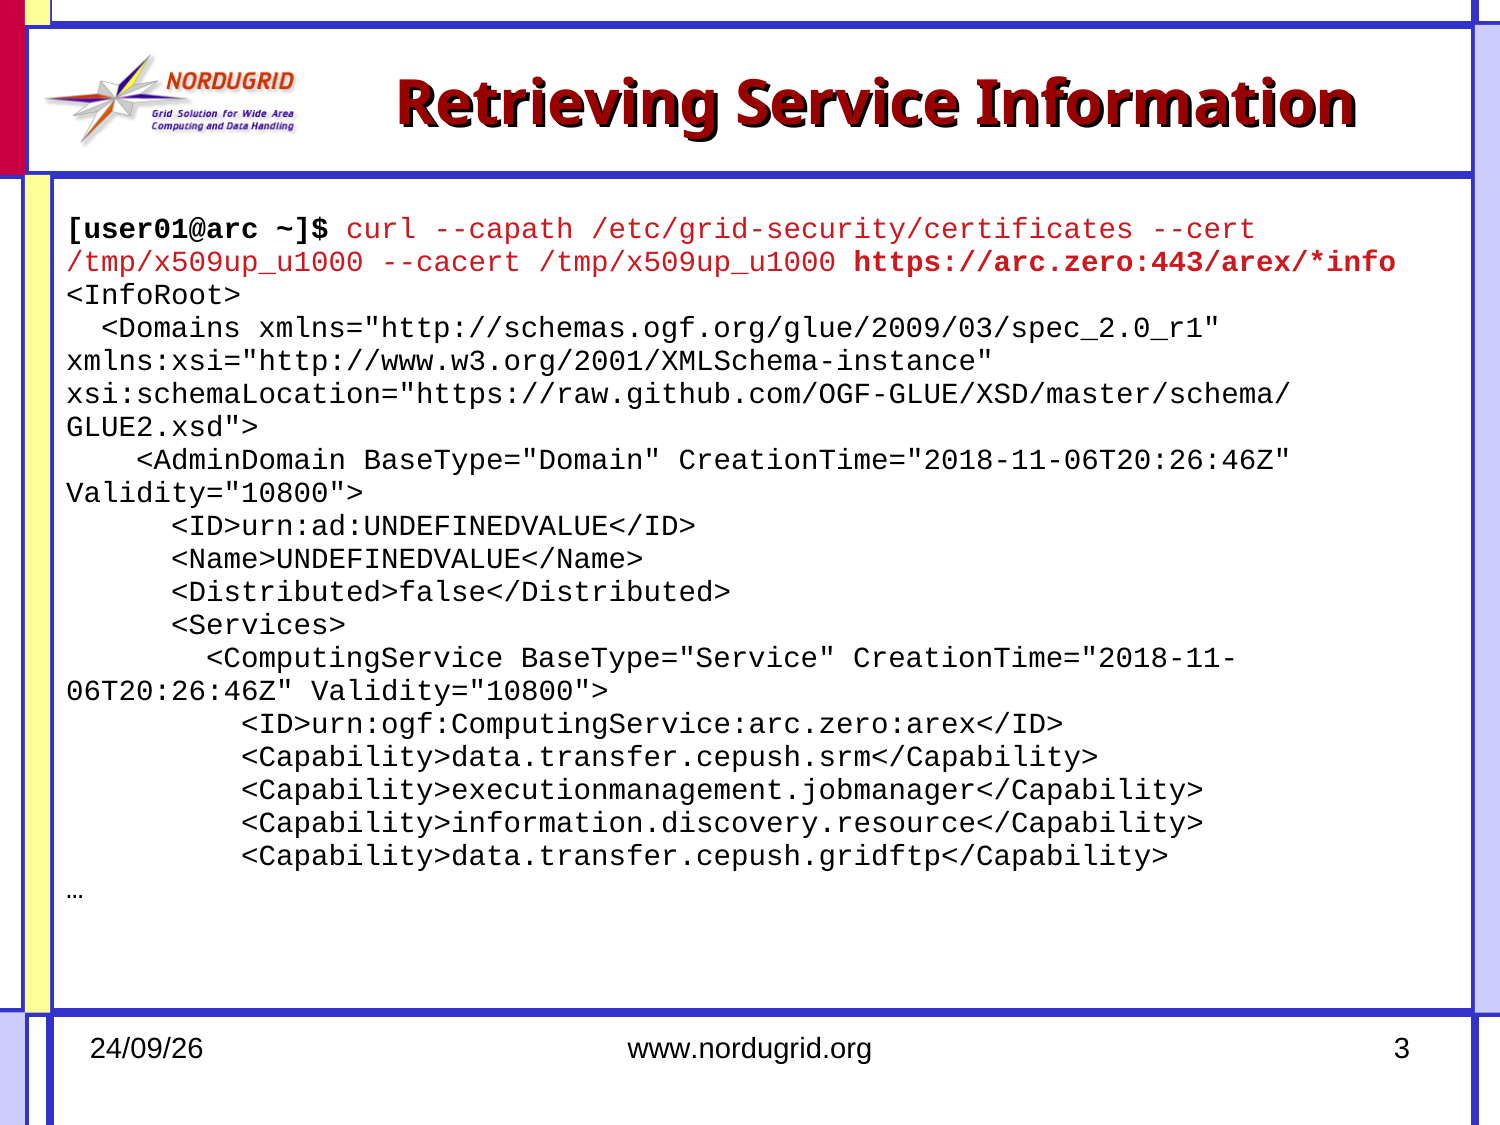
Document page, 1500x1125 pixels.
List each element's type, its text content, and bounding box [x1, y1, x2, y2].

picture [40, 49, 301, 148]
text_box [user01@arc ~]$ curl --capath /etc/grid-security/certificates --cert /tmp/x509up_u1000 --cacert /tmp/x509up_u1000 https://arc.zero:443/arex/*info <InfoRoot> <Domains xmlns="http://schemas.ogf.org/glue/2009/03/spec_2.0_r1" xmlns:xsi="http://www.w3.org/2001/XMLSchema-instance" xsi:schemaLocation="https://raw.github.com/OGF-GLUE/XSD/master/schema/GLUE2.xsd"> <AdminDomain BaseType="Domain" CreationTime="2018-11-06T20:26:46Z" Validity="10800"> <ID>urn:ad:UNDEFINEDVALUE</ID> <Name>UNDEFINEDVALUE</Name> <Distributed>false</Distributed> <Services> <ComputingService BaseType="Service" CreationTime="2018-11-06T20:26:46Z" Validity="10800"> <ID>urn:ogf:ComputingService:arc.zero:arex</ID> <Capability>data.transfer.cepush.srm</Capability> <Capability>executionmanagement.jobmanager</Capability> <Capability>information.discovery.resource</Capability> <Capability>data.transfer.cepush.gridftp</Capability> … [51, 206, 1418, 948]
title Retrieving Service Information [324, 17, 1428, 183]
